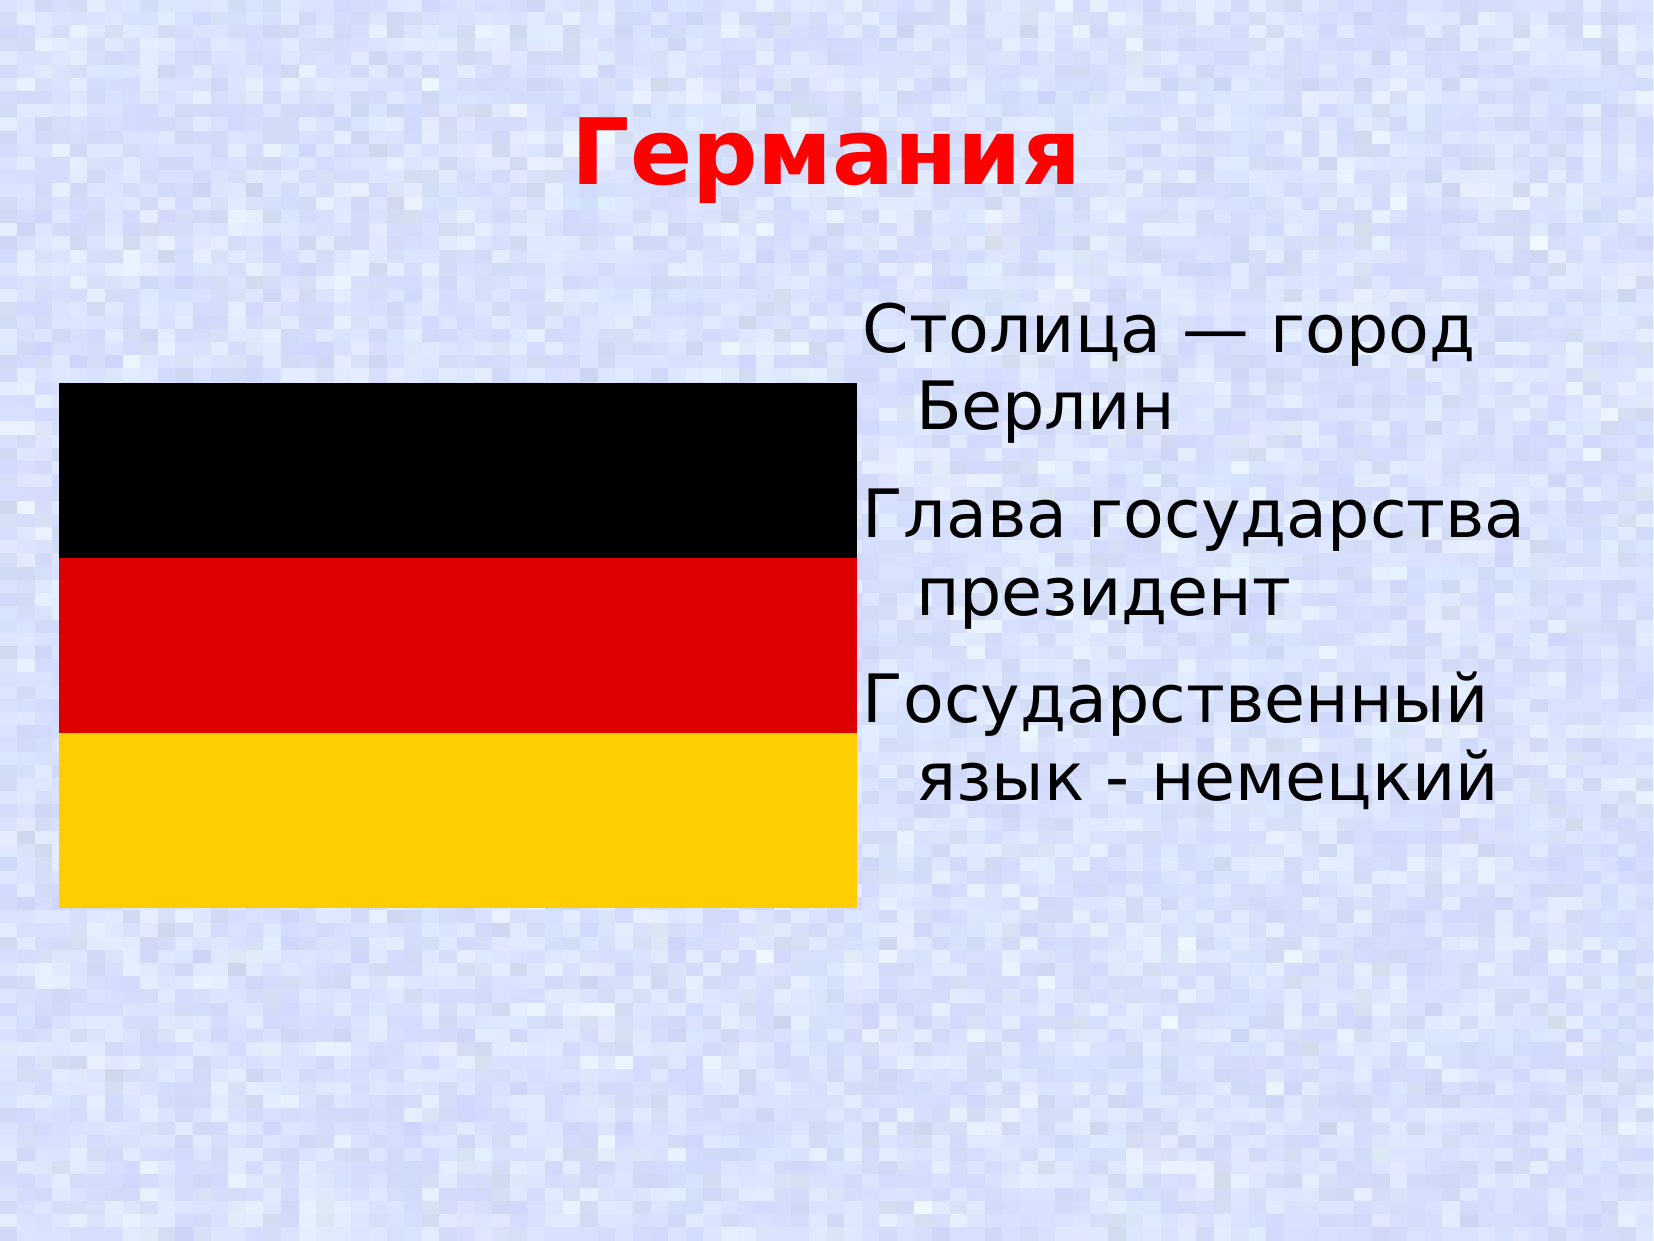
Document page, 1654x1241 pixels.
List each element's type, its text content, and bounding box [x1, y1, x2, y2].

title Германия [82, 49, 1571, 257]
list Столица — город Берлин Глава государства президент Государственный язык - немецкий [845, 290, 1572, 1094]
picture [0, 0, 1654, 1241]
